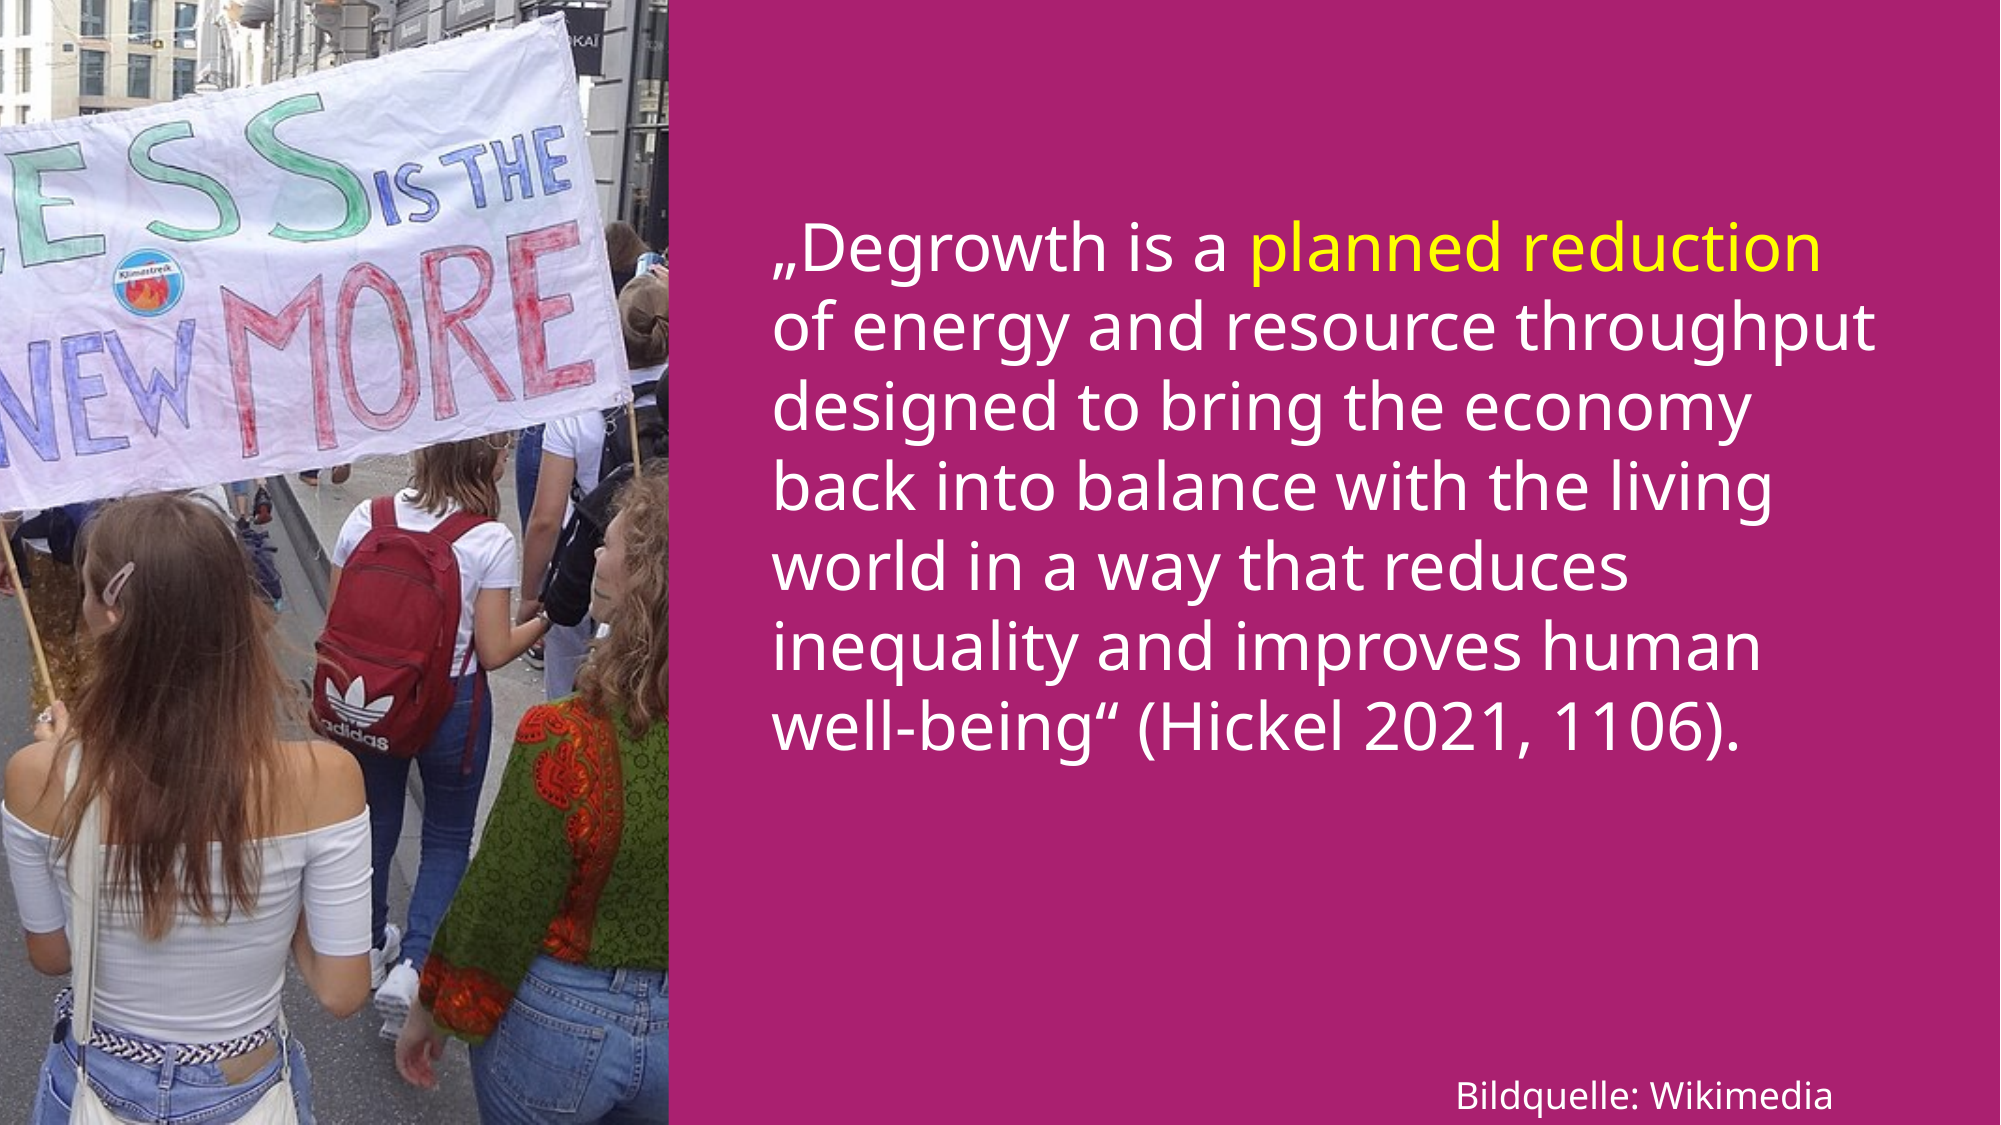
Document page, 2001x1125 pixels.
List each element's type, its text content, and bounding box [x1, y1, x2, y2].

text_box Bildquelle: Wikimedia Commons [1440, 1064, 2000, 1125]
text_box „Degrowth is a planned reduction of energy and resource throughput designed to bring the economy back into balance with the living world in a way that reduces inequality and improves human well-being“ (Hickel 2021, 1106). [756, 196, 1910, 778]
picture [0, 0, 669, 1125]
